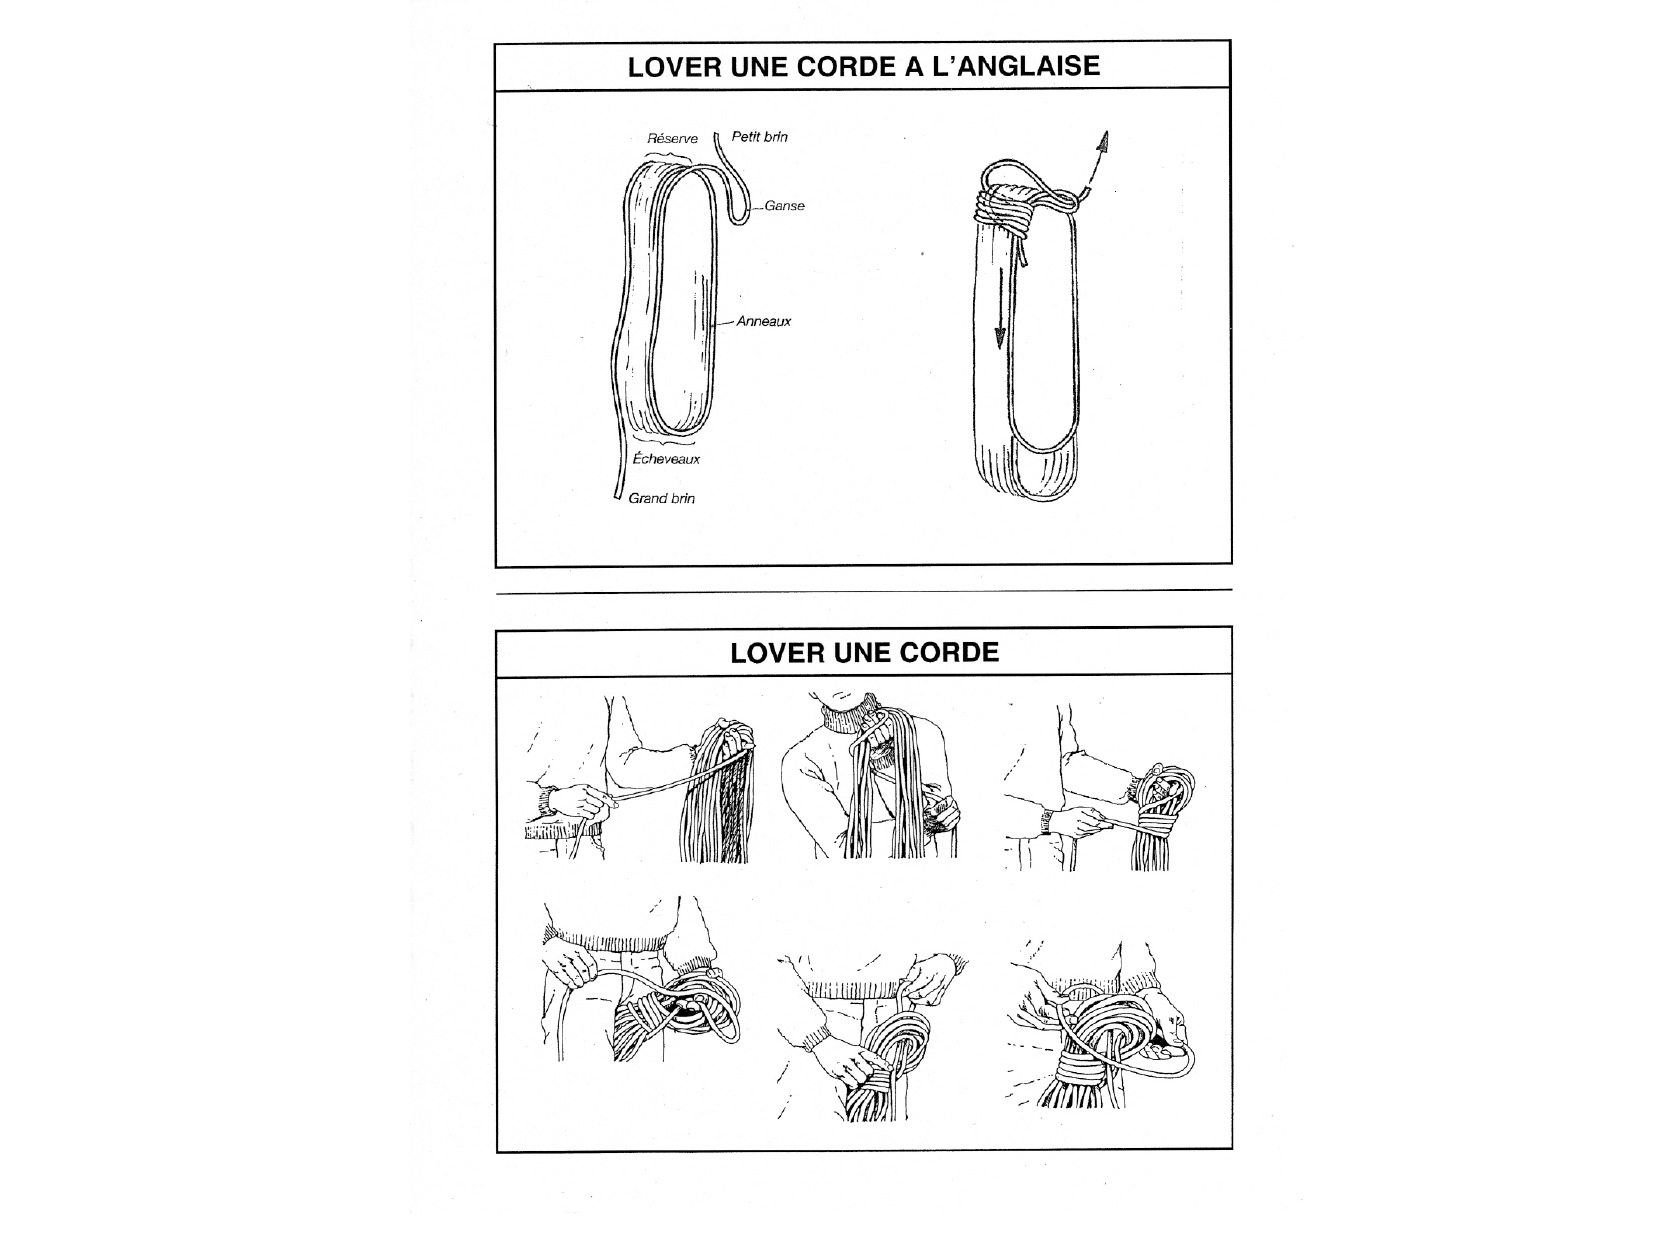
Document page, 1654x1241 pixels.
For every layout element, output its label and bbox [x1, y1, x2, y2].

picture [410, 0, 1312, 1217]
